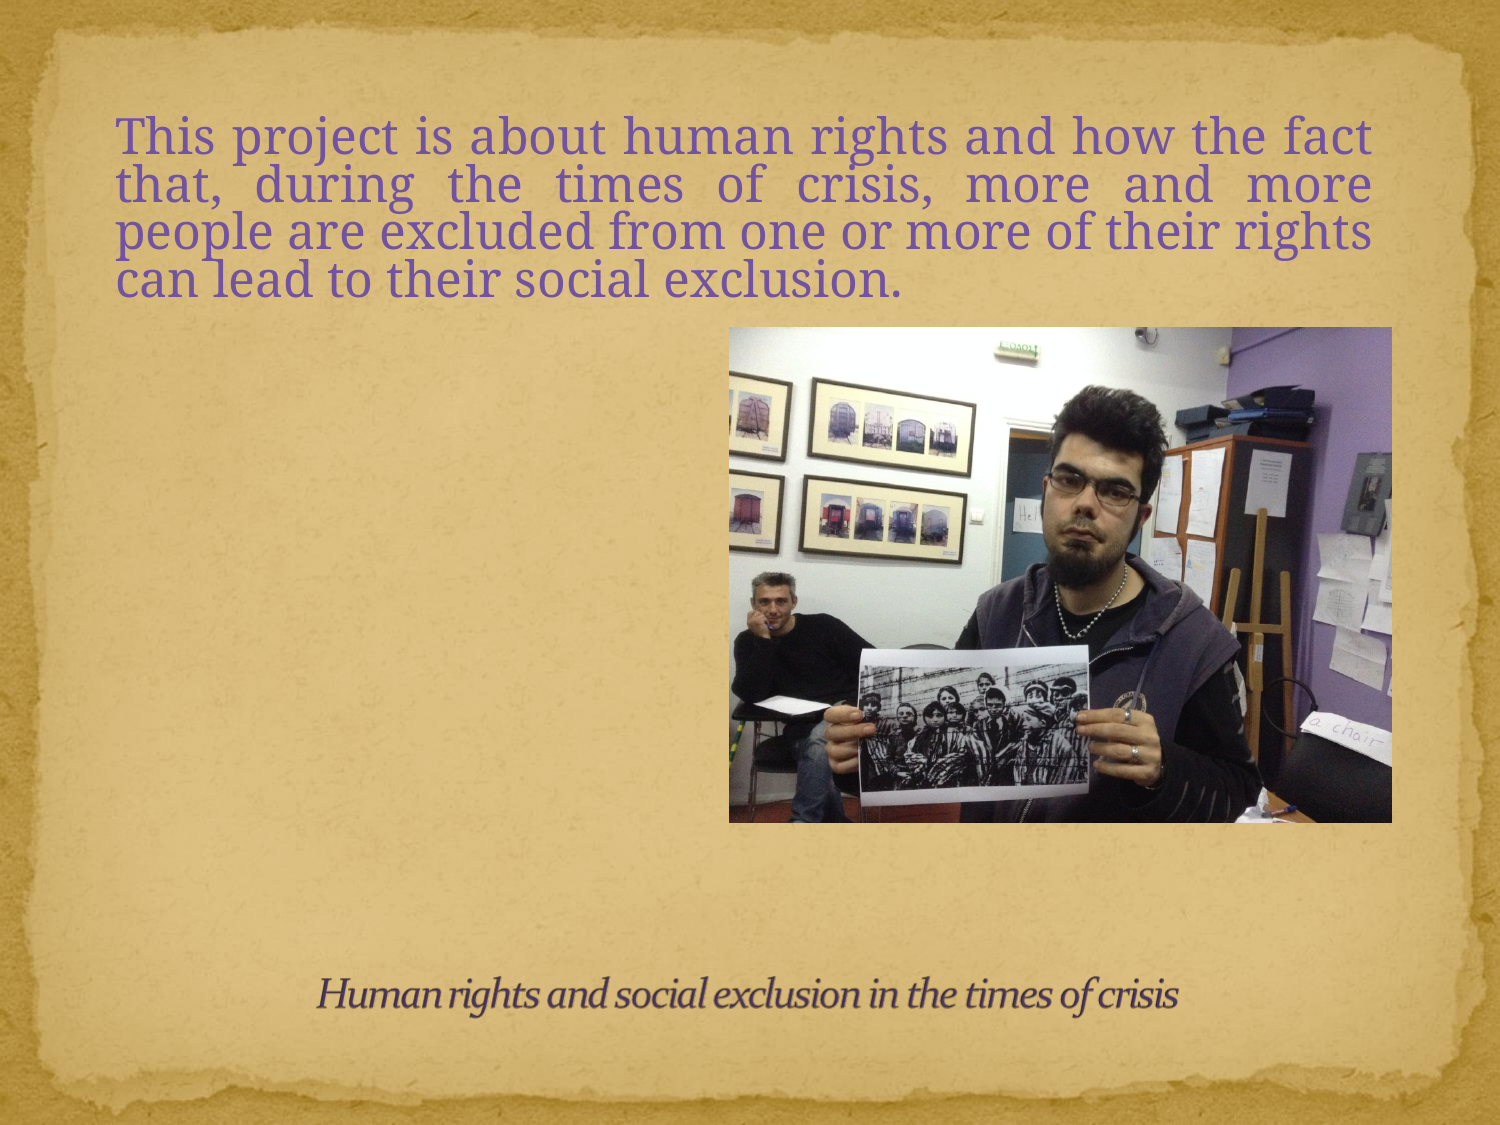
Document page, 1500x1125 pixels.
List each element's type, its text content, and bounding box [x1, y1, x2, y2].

list This project is about human rights and how the fact that, during the times of crisis, more and more people are excluded from one or more of their rights can lead to their social exclusion. [100, 108, 1389, 327]
picture [290, 955, 1204, 1036]
picture [729, 327, 1392, 823]
